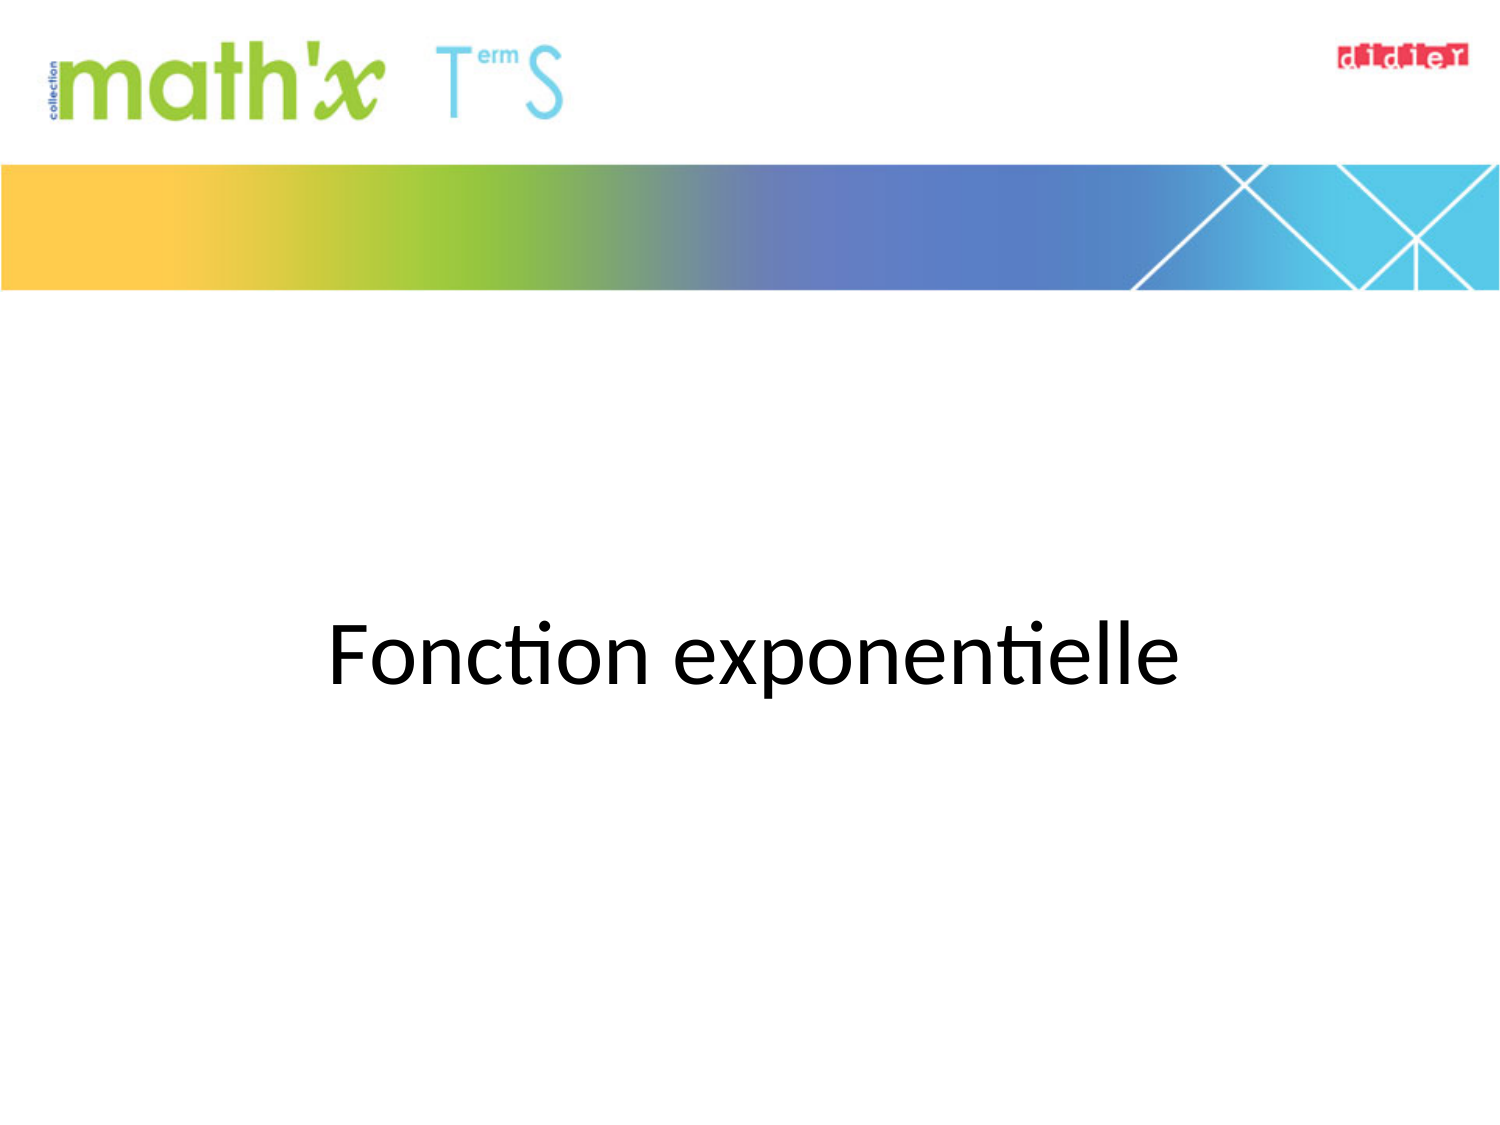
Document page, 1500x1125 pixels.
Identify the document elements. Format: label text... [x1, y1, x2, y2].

title Fonction exponentielle [117, 527, 1393, 769]
picture [0, 0, 1500, 292]
